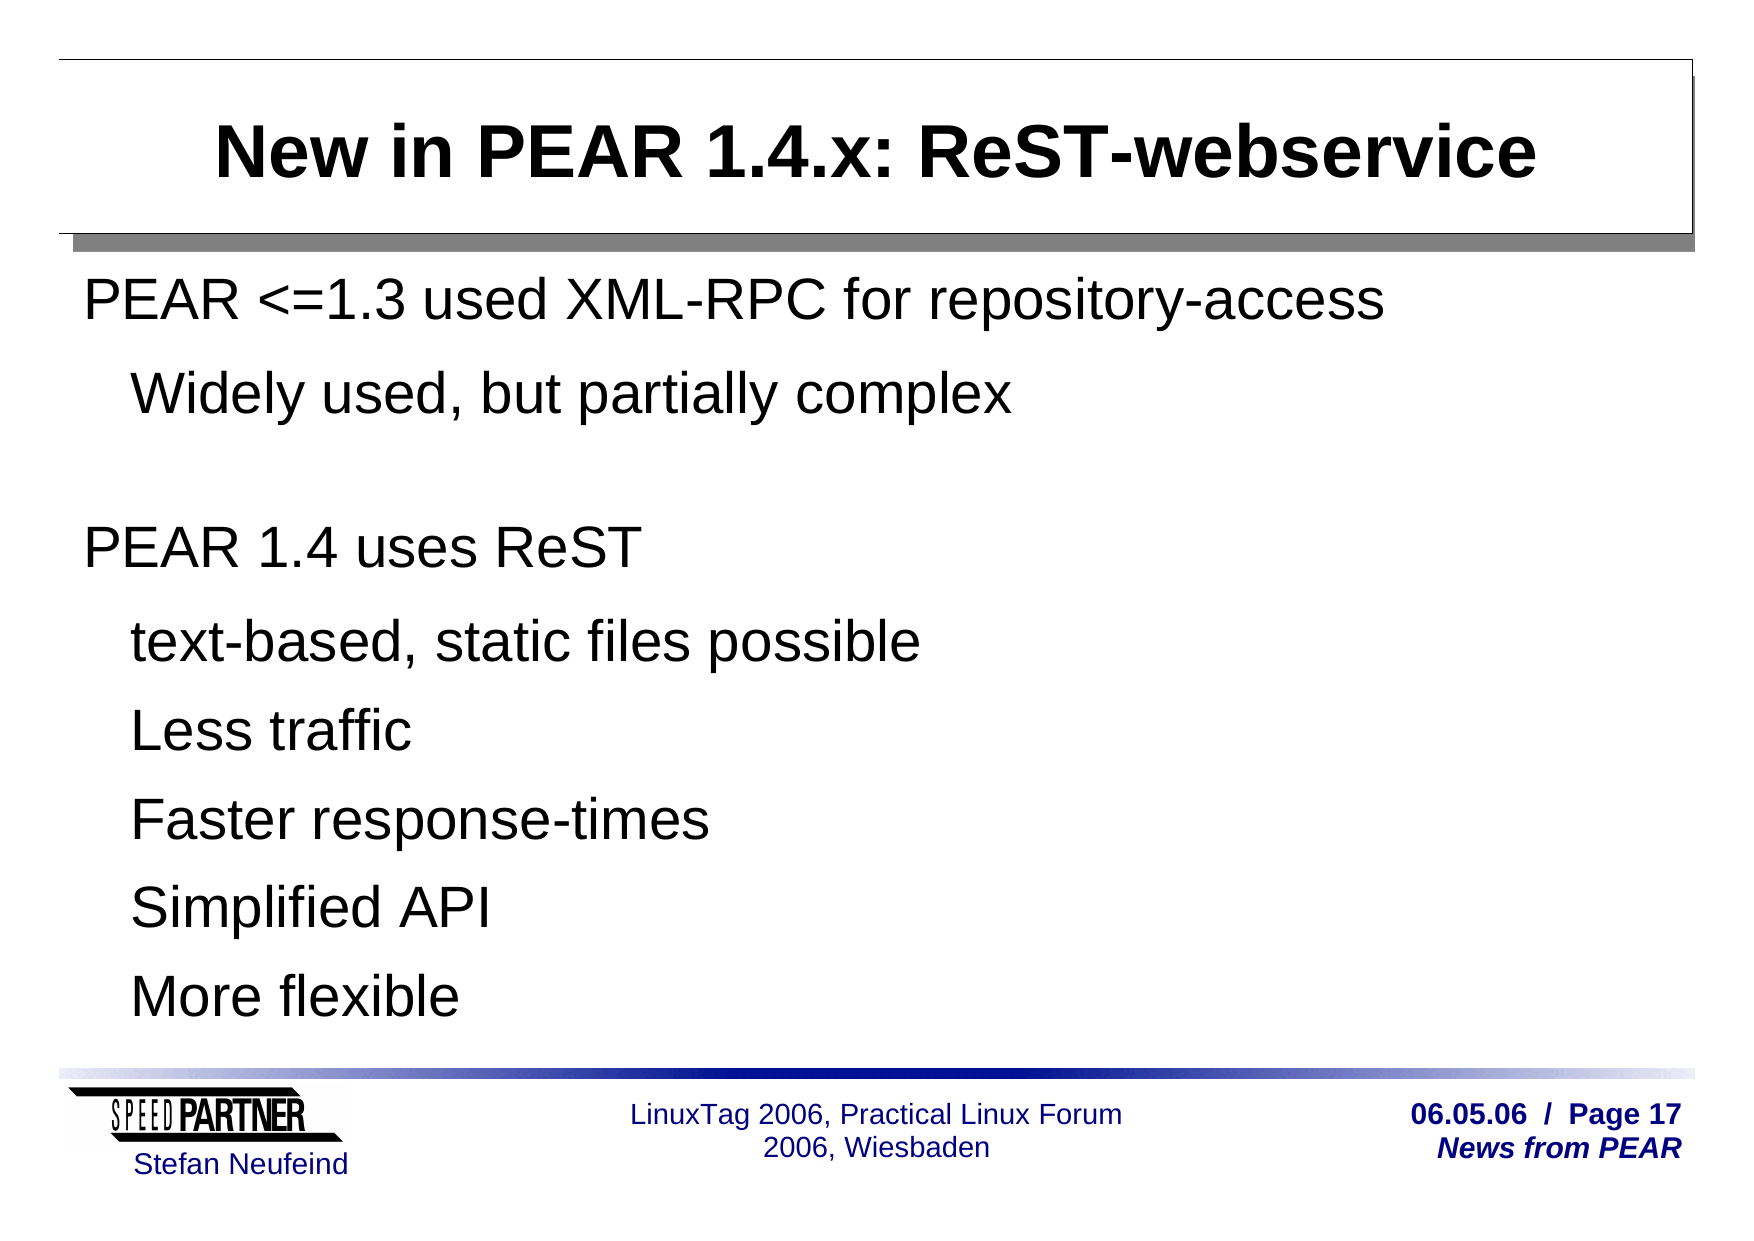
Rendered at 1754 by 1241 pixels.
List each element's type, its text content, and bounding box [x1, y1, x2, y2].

picture [64, 1082, 348, 1146]
picture [59, 1068, 1695, 1079]
list PEAR <=1.3 used XML-RPC for repository-access Widely used, but partially complex PEAR 1.4 uses ReST text-based, static files possible Less traffic Faster response-times Simplified API More flexible [71, 266, 1695, 1049]
title New in PEAR 1.4.x: ReST-webservice [59, 59, 1695, 244]
